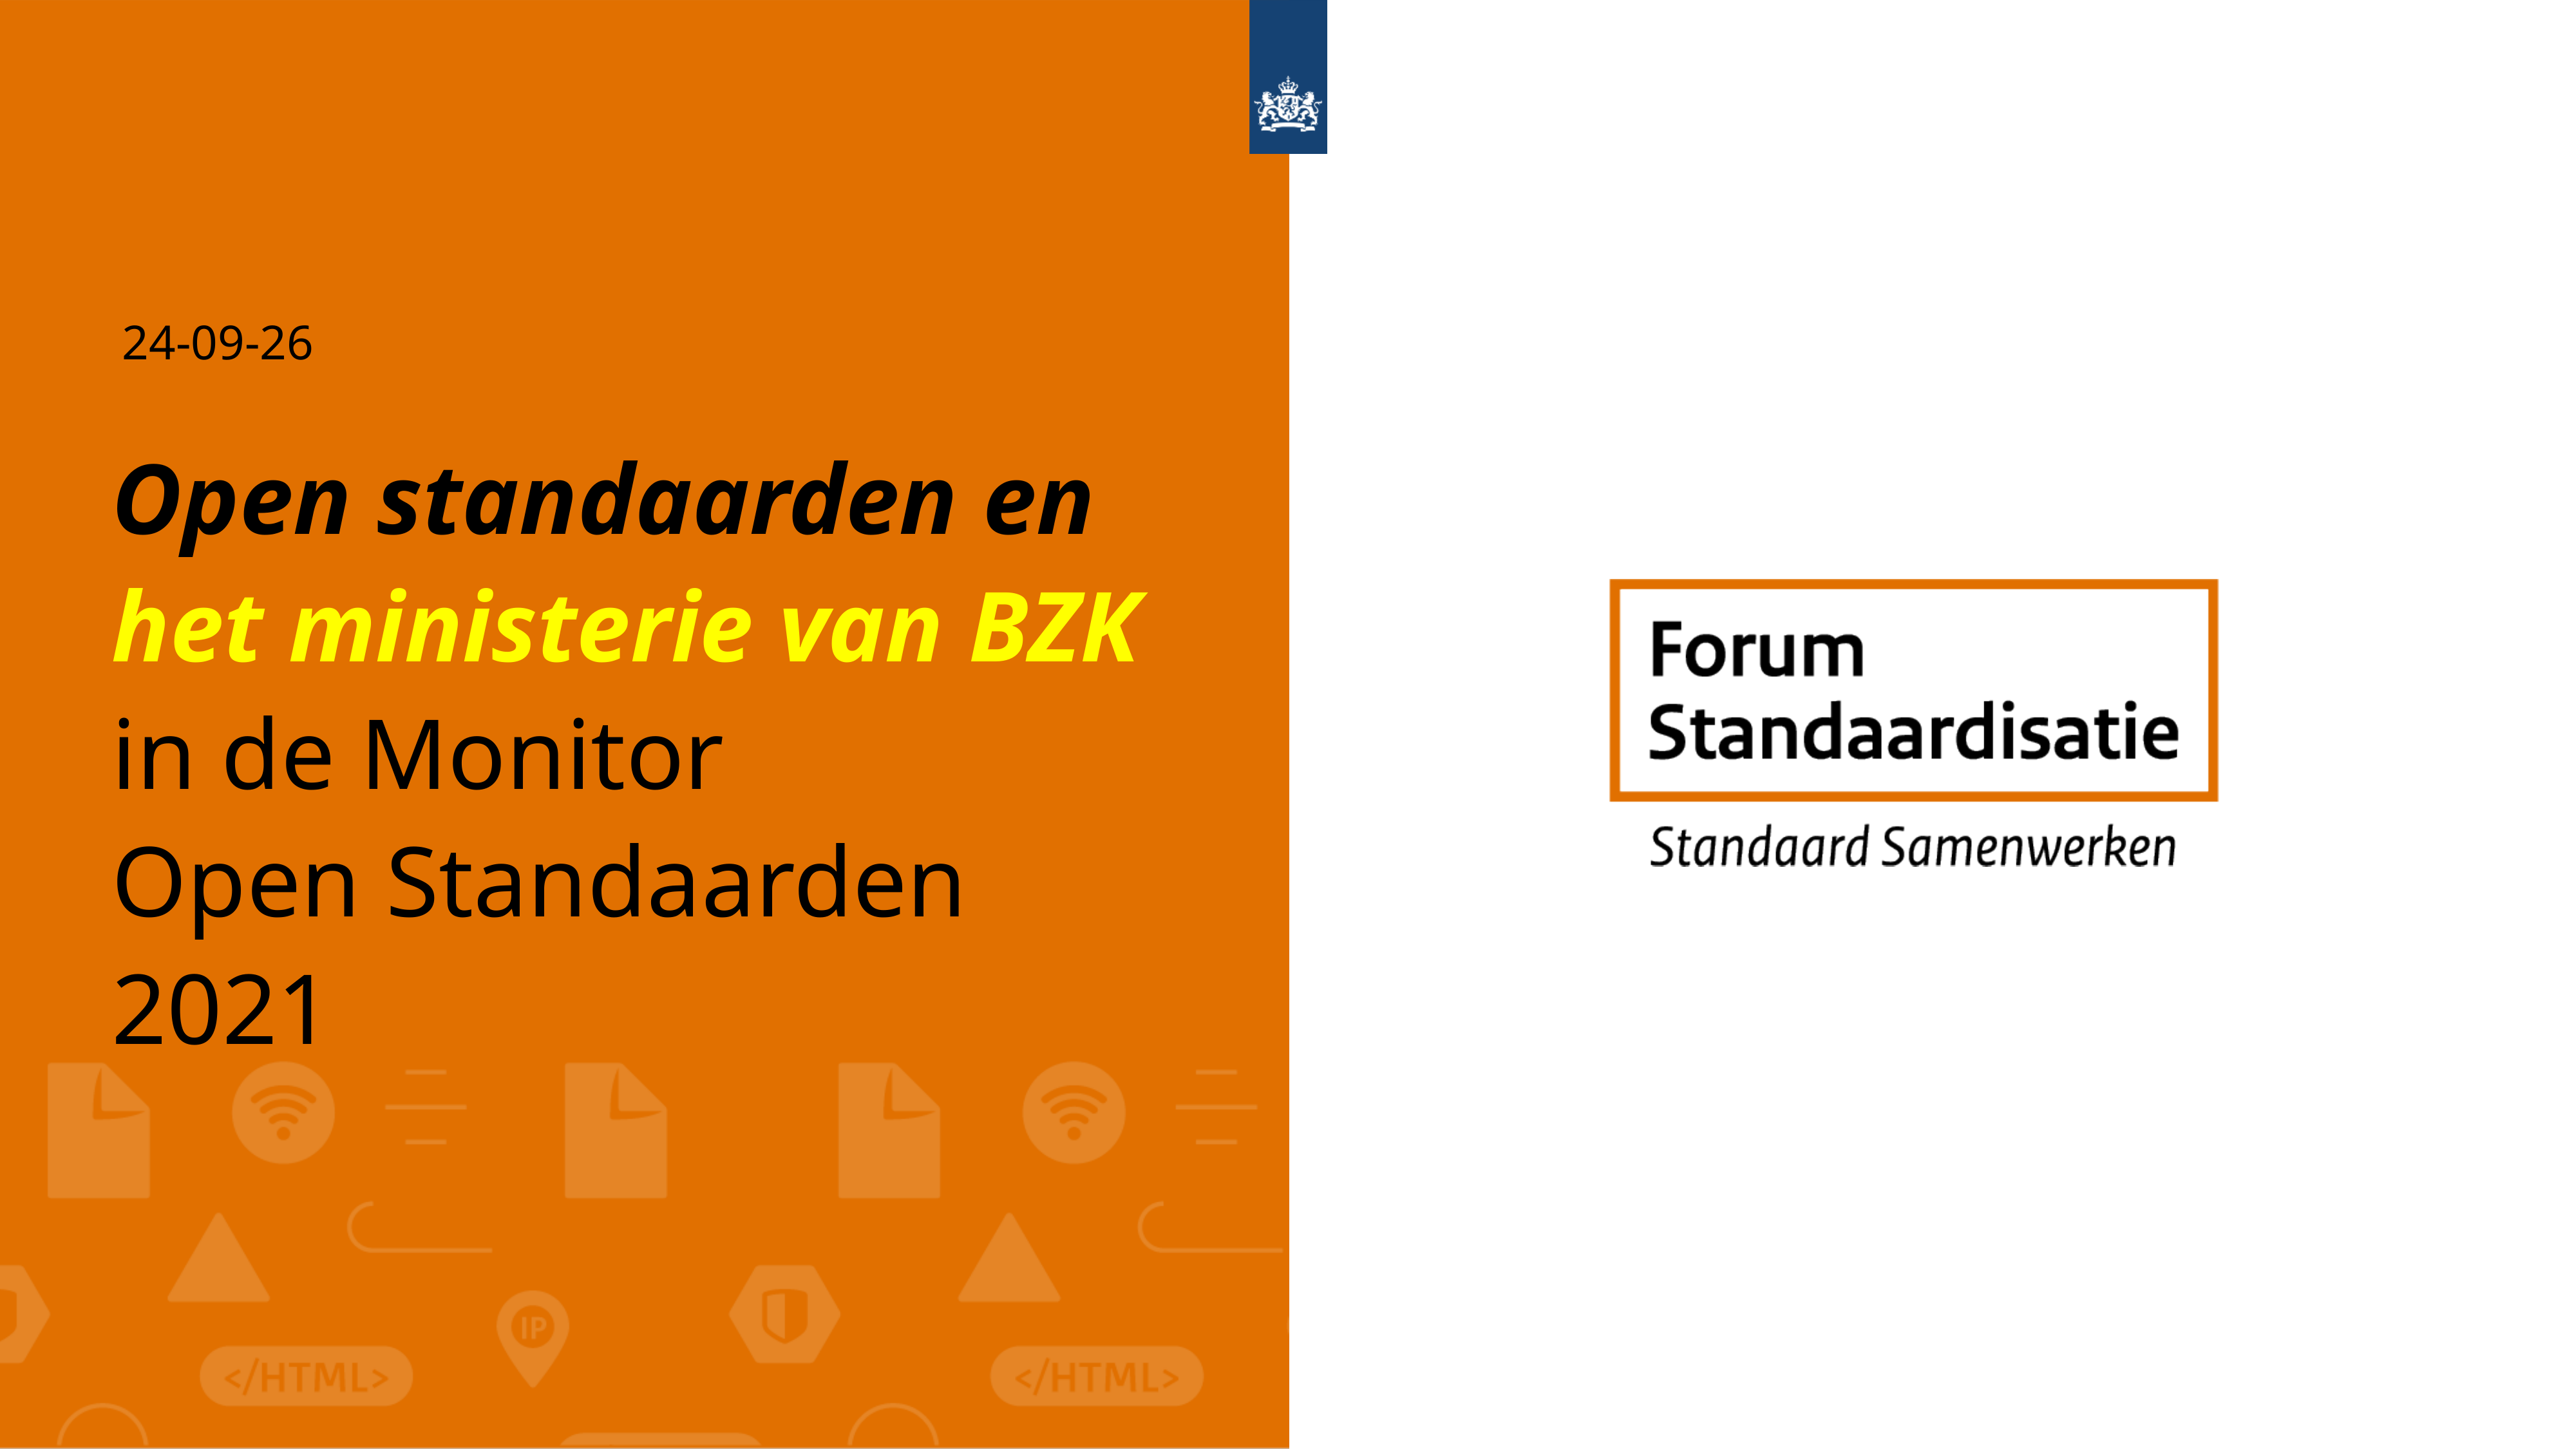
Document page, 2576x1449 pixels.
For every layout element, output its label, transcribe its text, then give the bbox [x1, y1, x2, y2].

picture [0, 0, 1327, 1449]
picture [1609, 579, 2219, 867]
title Open standaarden en het ministerie van BZK in de Monitor Open Standaarden 2021 [104, 418, 1217, 998]
text_box 11-04-22 [113, 308, 693, 386]
